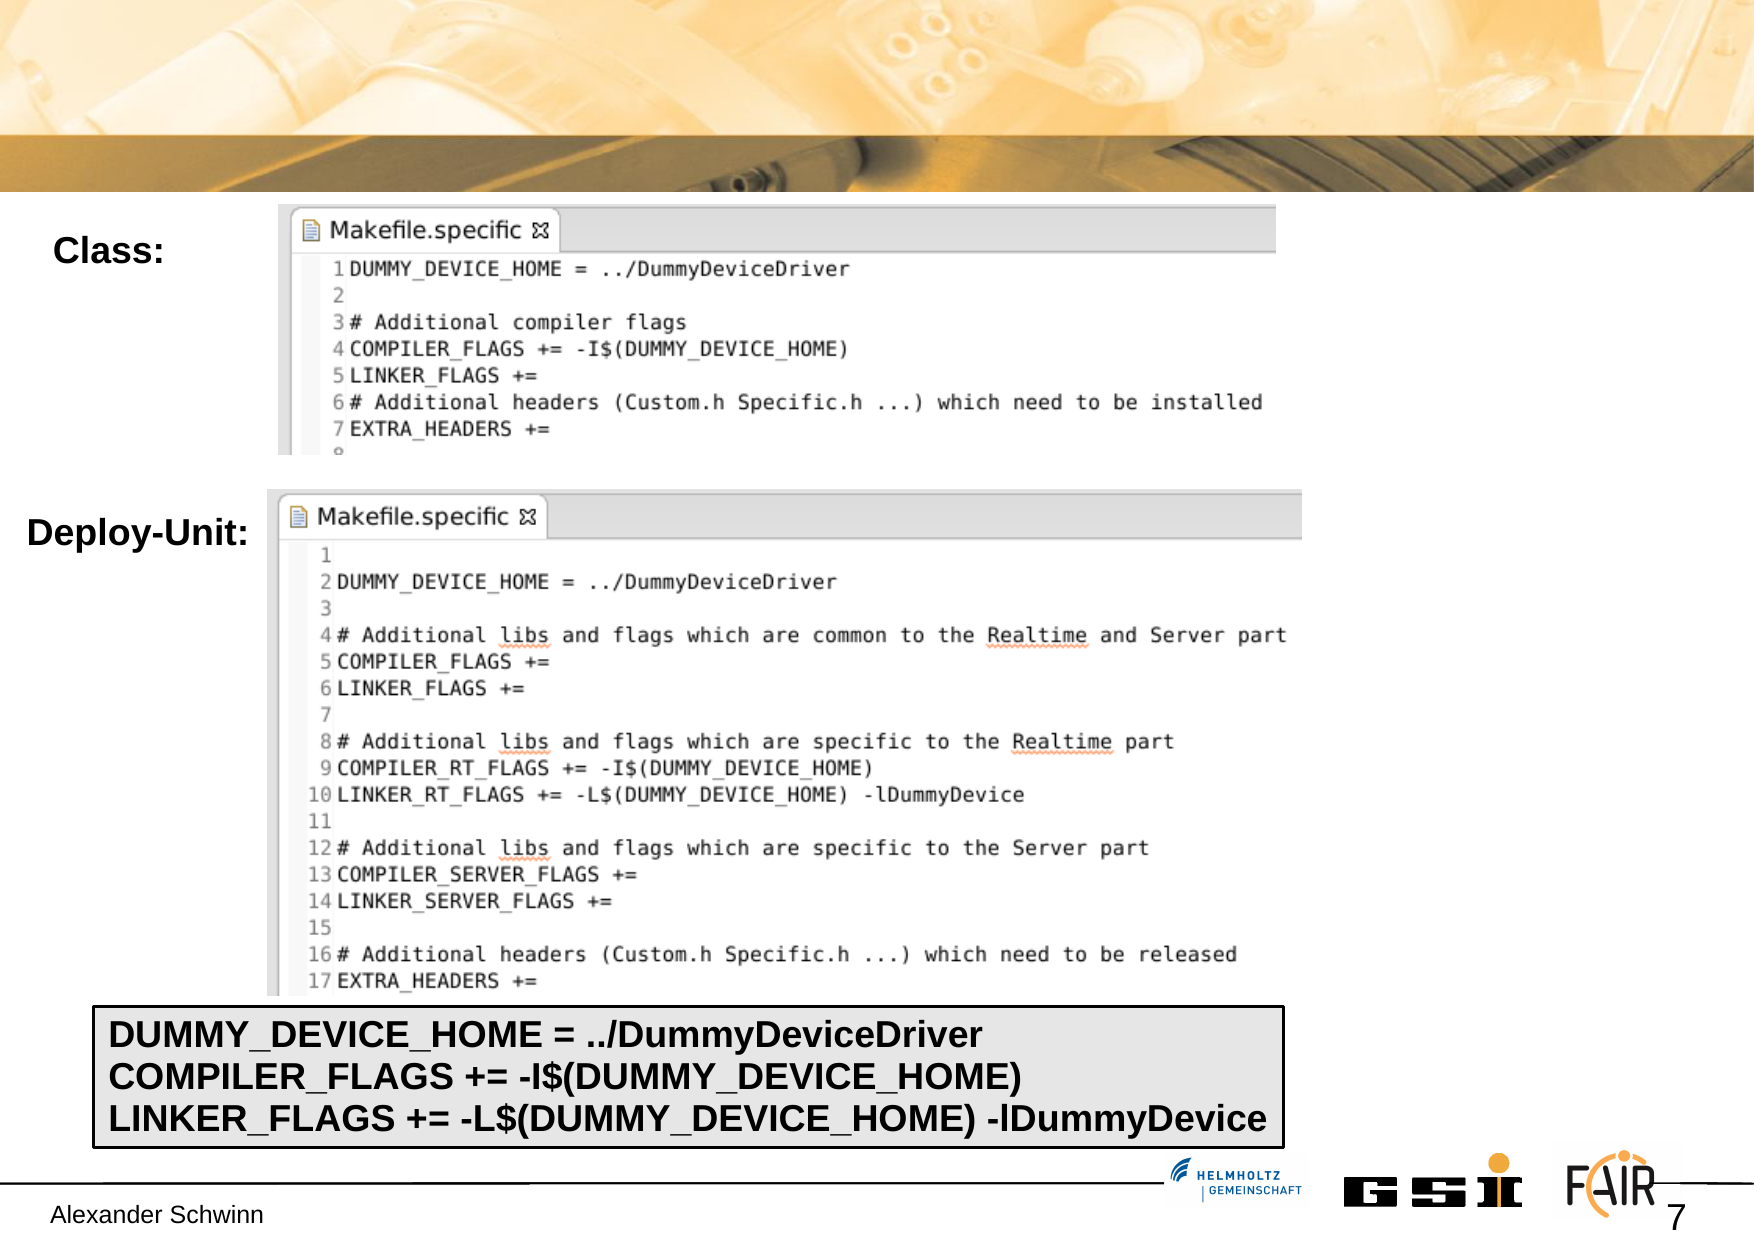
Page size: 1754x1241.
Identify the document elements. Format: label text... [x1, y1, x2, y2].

picture [1553, 1141, 1682, 1220]
picture [0, 0, 1754, 193]
text_box Class: [38, 221, 181, 279]
picture [1164, 1153, 1310, 1208]
text_box Deploy-Unit: [11, 503, 265, 561]
text_box DUMMY_DEVICE_HOME = ../DummyDeviceDriver COMPILER_FLAGS += -I$(DUMMY_DEVICE_HOME) LINKER_FLAGS += -L$(DUMMY_DEVICE_HOME) -lDummyDevice [93, 1006, 1284, 1148]
picture [278, 204, 1276, 455]
picture [1344, 1153, 1522, 1207]
picture [267, 489, 1302, 996]
